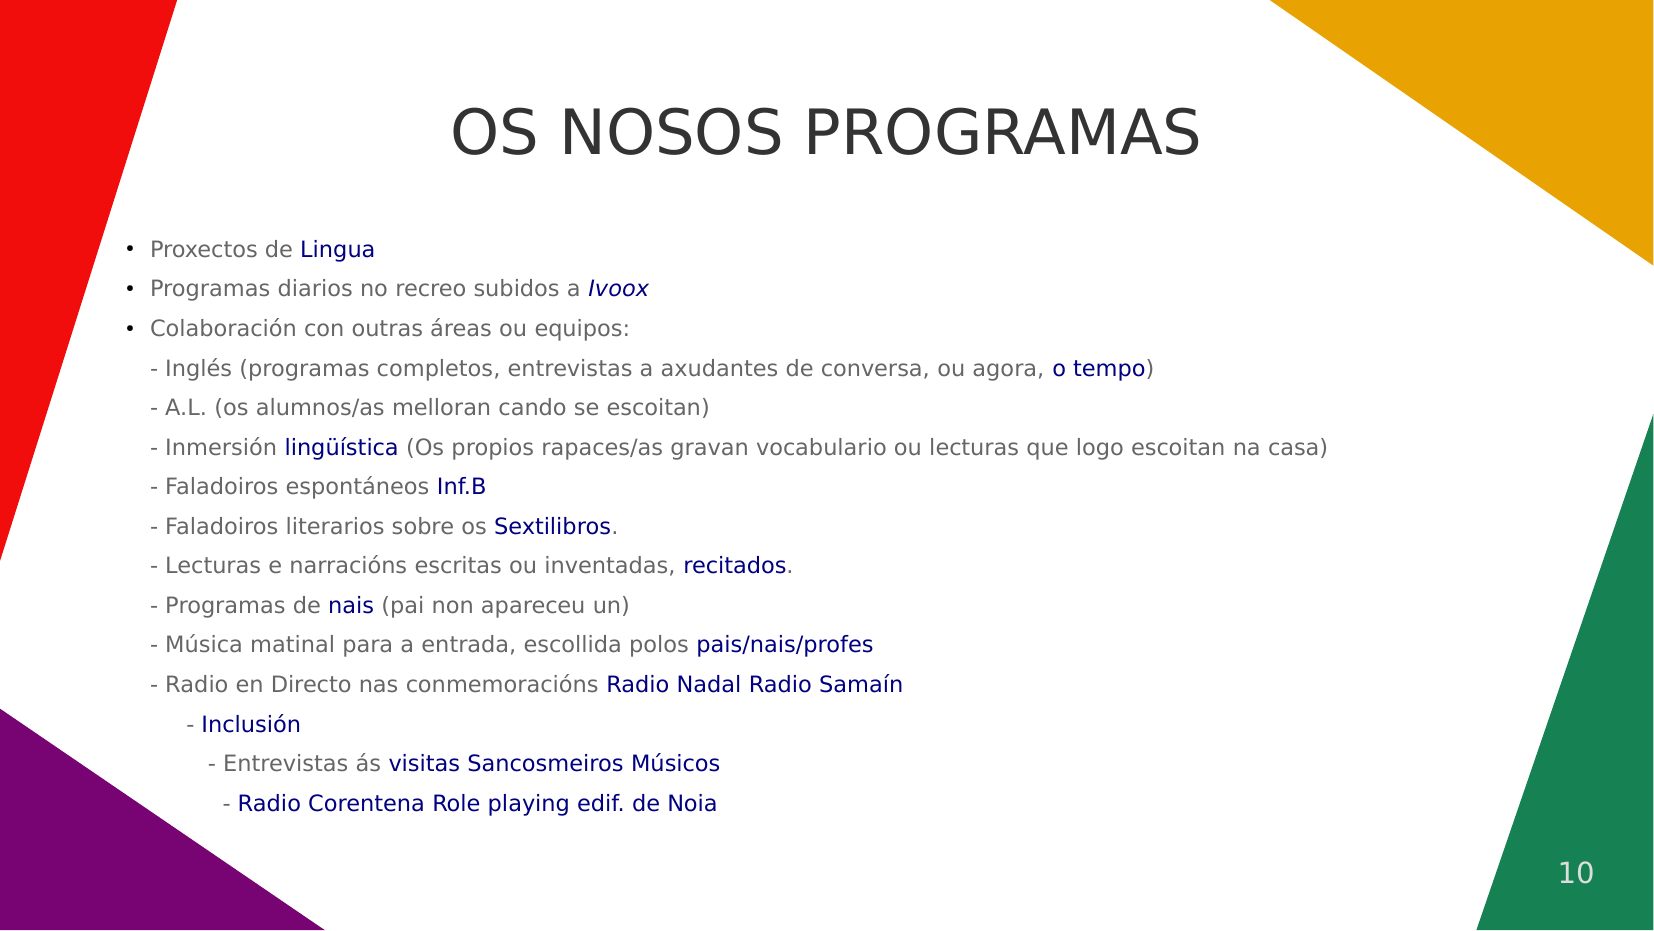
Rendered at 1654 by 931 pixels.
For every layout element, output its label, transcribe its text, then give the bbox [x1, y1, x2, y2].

list Proxectos de Lingua Programas diarios no recreo subidos a Ivoox Colaboración con outras áreas ou equipos: - Inglés (programas completos, entrevistas a axudantes de conversa, ou agora, o tempo) - A.L. (os alumnos/as melloran cando se escoitan) - Inmersión lingüística (Os propios rapaces/as gravan vocabulario ou lecturas que logo escoitan na casa) - Faladoiros espontáneos Inf.B - Faladoiros literarios sobre os Sextilibros. - Lecturas e narracións escritas ou inventadas, recitados. - Programas de nais (pai non apareceu un) - Música matinal para a entrada, escollida polos pais/nais/profes - Radio en Directo nas conmemoracións Radio Nadal Radio Samaín - Inclusión - Entrevistas ás visitas Sancosmeiros Músicos - Radio Corentena Role playing edif. de Noia [118, 236, 1536, 827]
title OS NOSOS PROGRAMAS [118, 59, 1536, 207]
